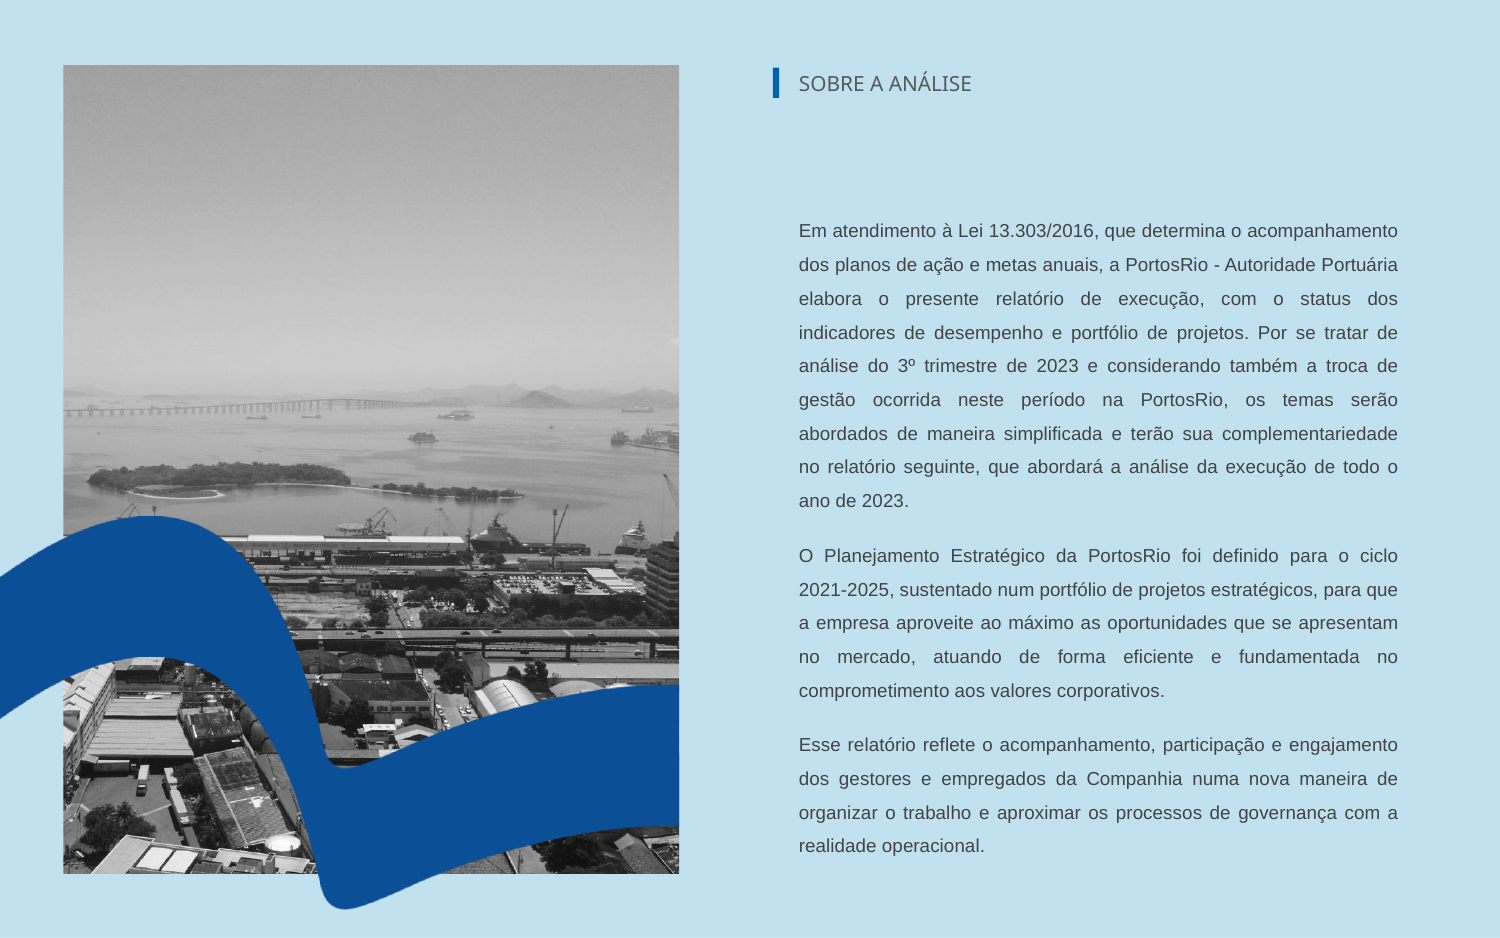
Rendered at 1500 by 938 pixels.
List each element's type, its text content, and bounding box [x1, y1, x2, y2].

picture [0, 65, 680, 938]
text_box SOBRE A ANÁLISE [799, 70, 1098, 96]
text_box [772, 67, 780, 98]
text_box Em atendimento à Lei 13.303/2016, que determina o acompanhamento dos planos de ação e metas anuais, a PortosRio - Autoridade Portuária elabora o presente relatório de execução, com o status dos indicadores de desempenho e portfólio de projetos. Por se tratar de análise do 3º trimestre de 2023 e considerando também a troca de gestão ocorrida neste período na PortosRio, os temas serão abordados de maneira simplificada e terão sua complementariedade no relatório seguinte, que abordará a análise da execução de todo o ano de 2023. O Planejamento Estratégico da PortosRio foi definido para o ciclo 2021-2025, sustentado num portfólio de projetos estratégicos, para que a empresa aproveite ao máximo as oportunidades que se apresentam no mercado, atuando de forma eficiente e fundamentada no comprometimento aos valores corporativos. Esse relatório reflete o acompanhamento, participação e engajamento dos gestores e empregados da Companhia numa nova maneira de organizar o trabalho e aproximar os processos de governança com a realidade operacional. [799, 207, 1398, 841]
